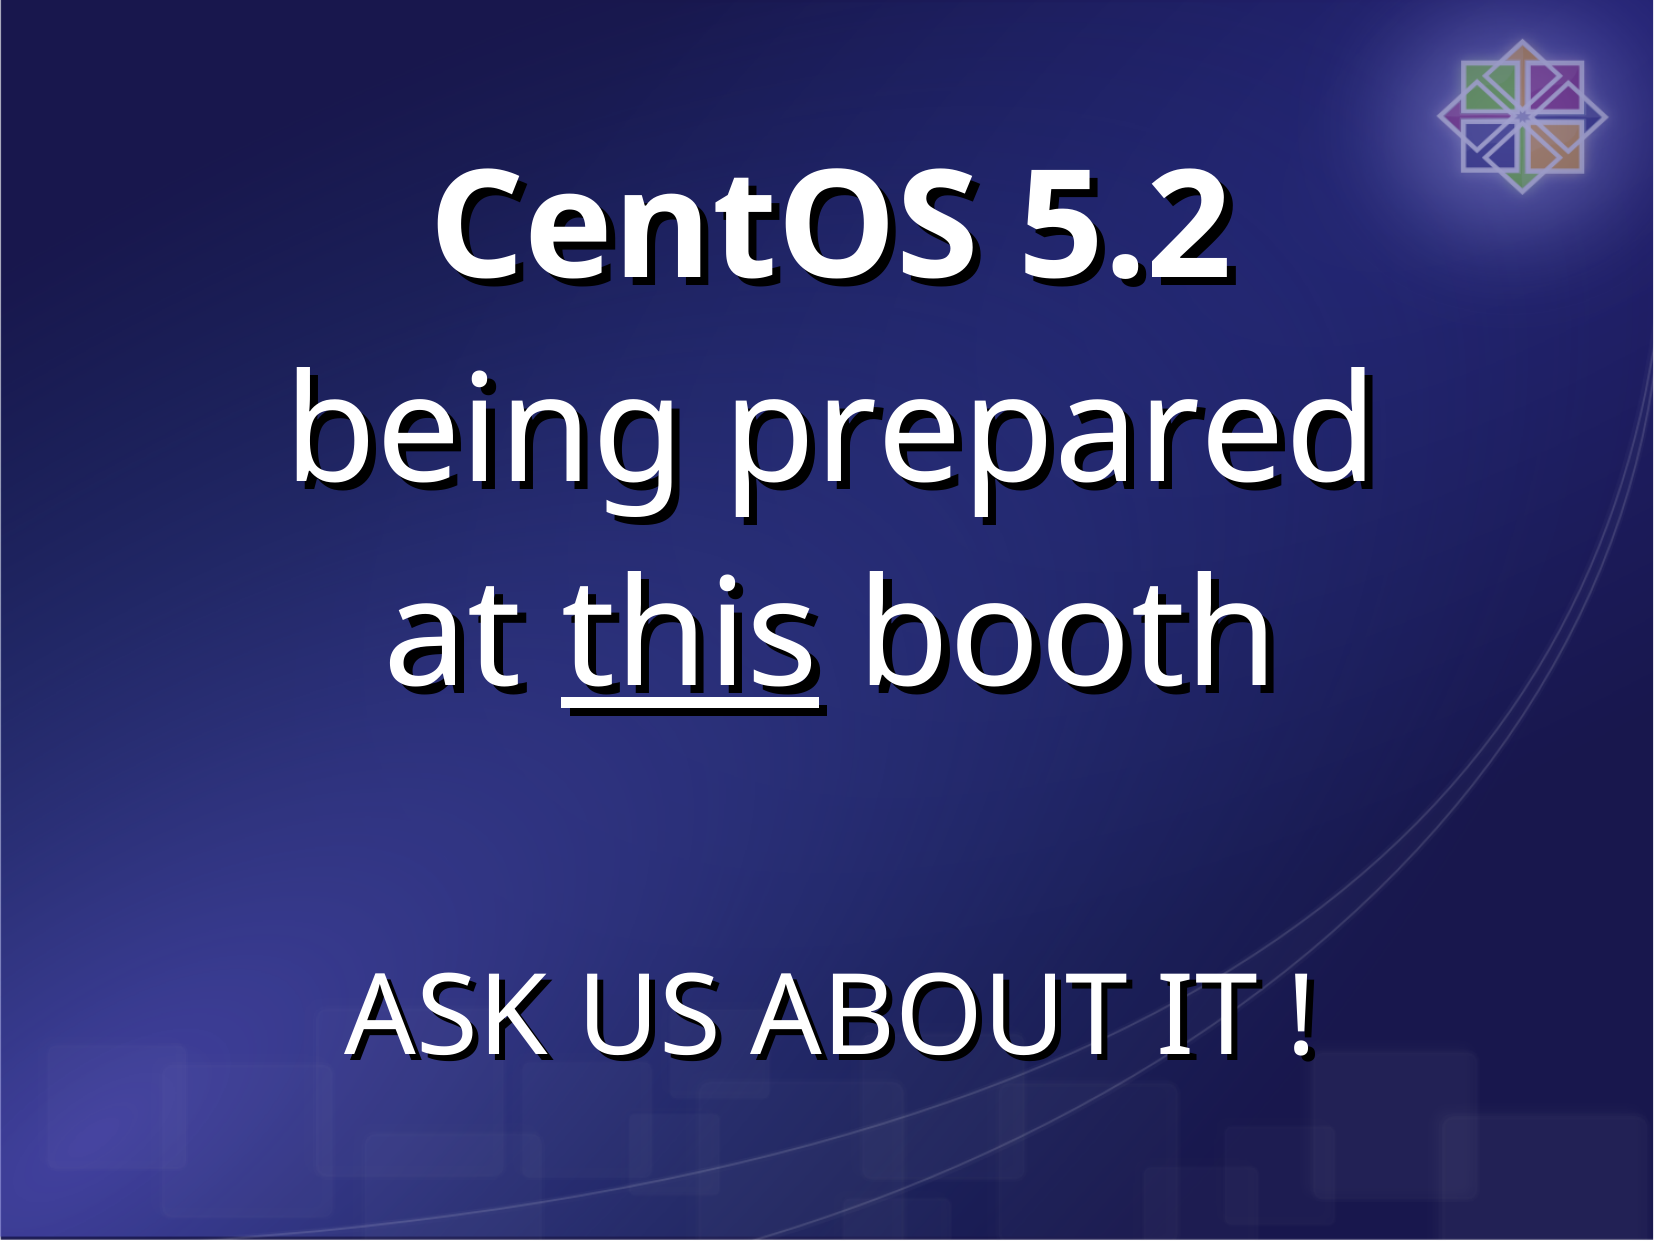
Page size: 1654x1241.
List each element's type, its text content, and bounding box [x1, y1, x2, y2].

title CentOS 5.2 being prepared at this booth ASK US ABOUT IT ! [87, 171, 1576, 1033]
picture [0, 0, 1654, 1241]
